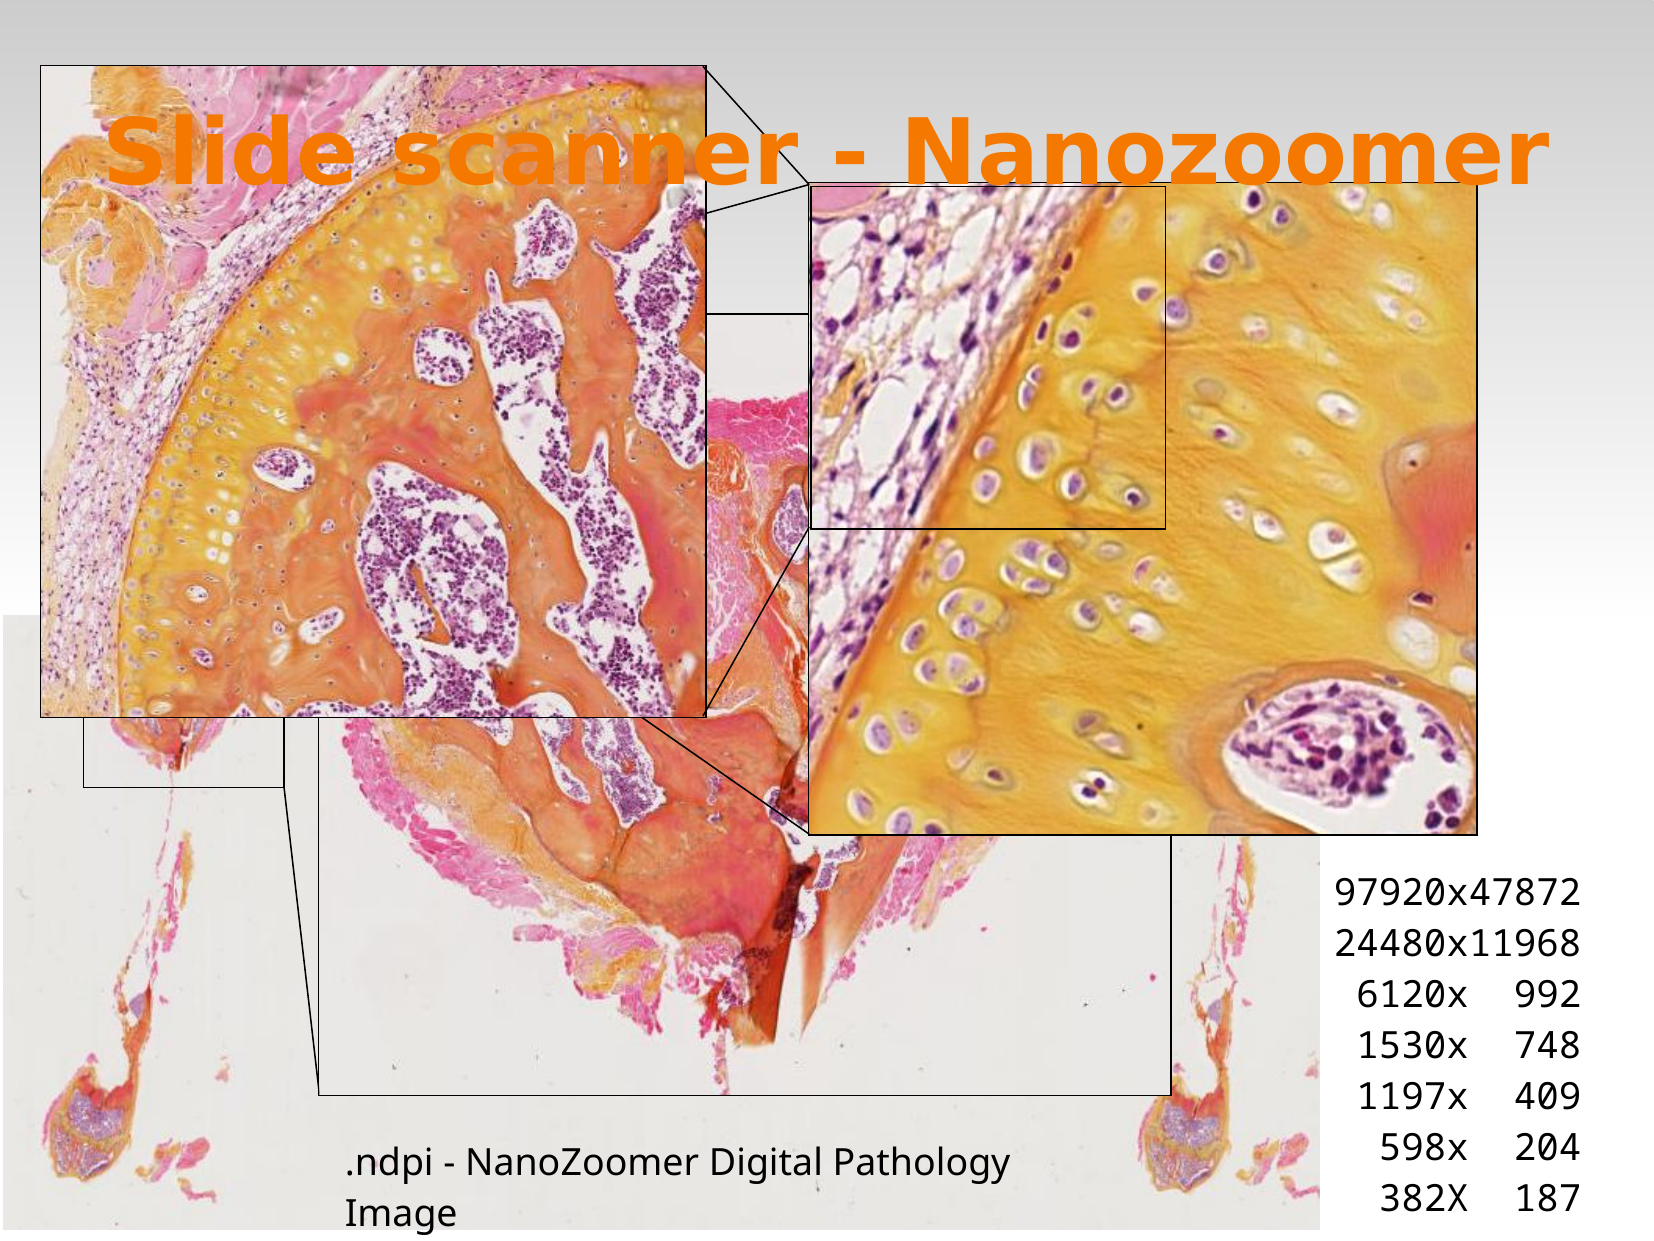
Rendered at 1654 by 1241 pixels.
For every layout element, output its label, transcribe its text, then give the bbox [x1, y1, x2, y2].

picture [319, 718, 1171, 1095]
text_box 97920x47872 24480x11968 6120x 992 1530x 748 1197x 409 598x 204 382X 187 [1319, 858, 1597, 1136]
picture [707, 315, 808, 705]
picture [812, 257, 1165, 528]
picture [84, 718, 283, 787]
picture [3, 615, 1321, 1230]
picture [809, 257, 1477, 835]
text_box .ndpi - NanoZoomer Digital Pathology Image image size 200MB-6000MB [330, 1128, 1111, 1241]
title Slide scanner - Nanozoomer [82, 49, 1571, 257]
picture [646, 533, 808, 831]
picture [285, 718, 318, 1066]
picture [41, 66, 706, 717]
